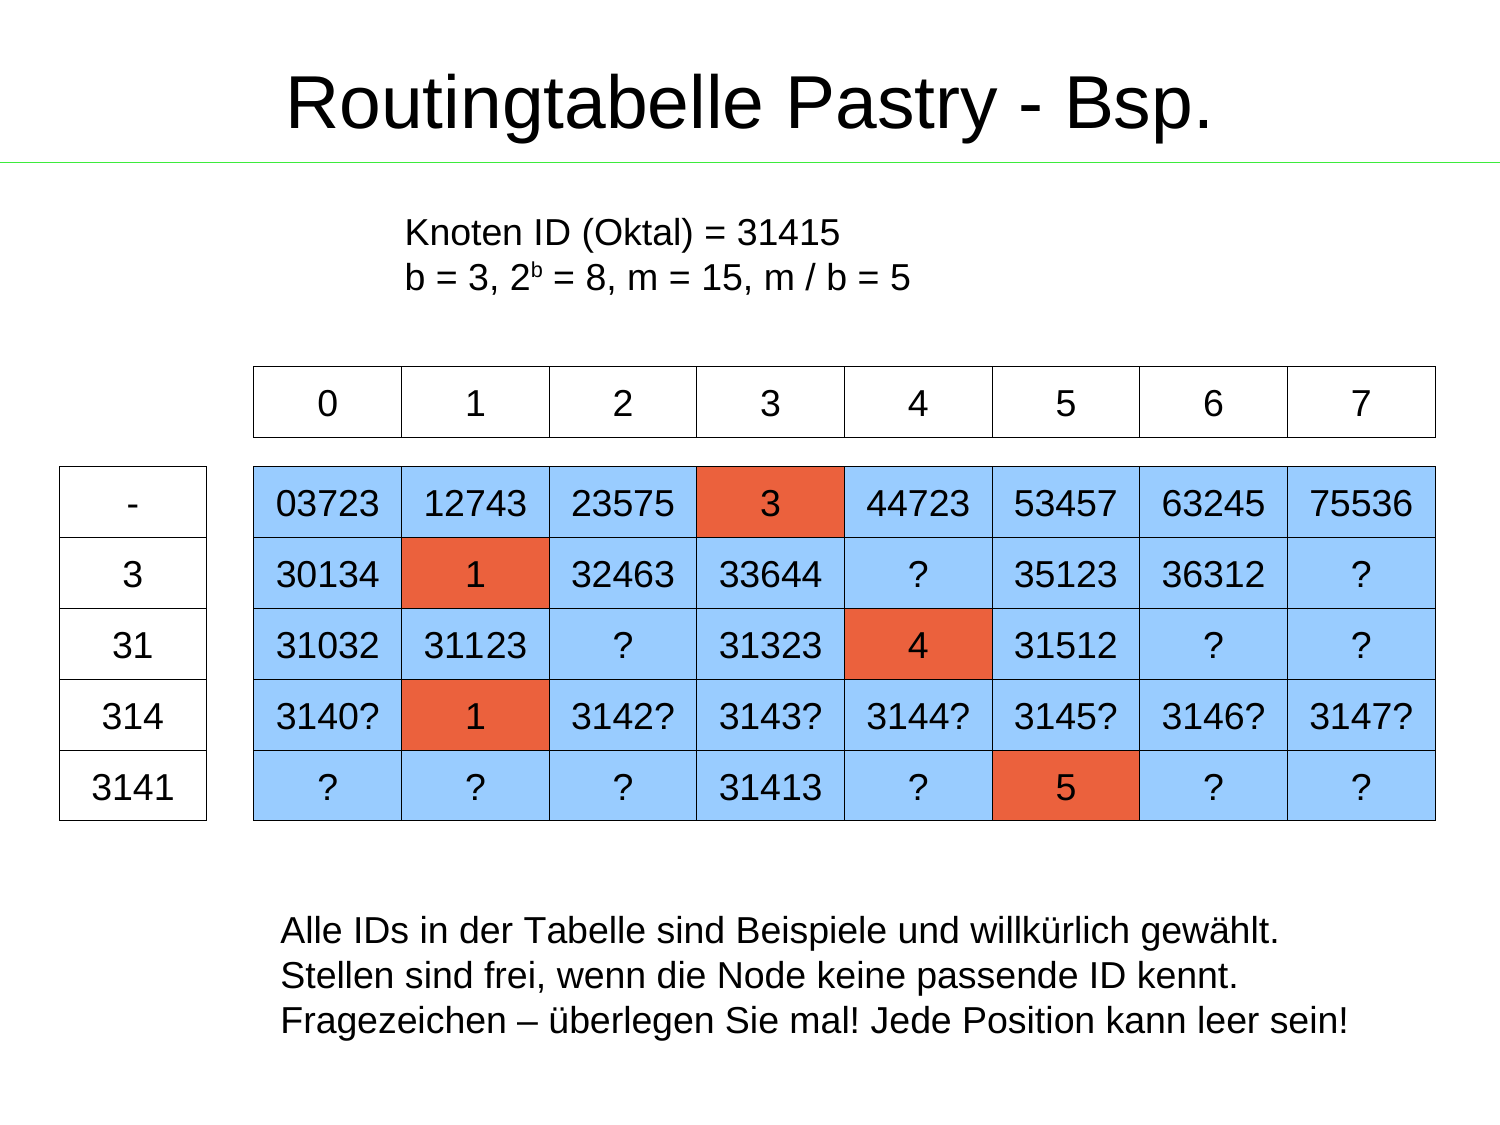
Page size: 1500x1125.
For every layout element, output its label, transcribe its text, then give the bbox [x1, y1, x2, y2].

text_box 0 [253, 366, 401, 438]
text_box 3 [696, 466, 844, 537]
text_box 31 [59, 608, 207, 679]
text_box 31413 [696, 750, 844, 821]
text_box 3143? [696, 679, 844, 750]
text_box 36312 [1139, 537, 1287, 608]
text_box 3 [59, 537, 207, 608]
text_box ? [844, 537, 992, 608]
text_box 6 [1139, 366, 1287, 438]
text_box 31323 [696, 608, 844, 679]
text_box 3145? [992, 679, 1139, 750]
text_box 3144? [844, 679, 992, 750]
text_box 44723 [844, 466, 992, 537]
text_box 1 [401, 366, 549, 438]
text_box 3146? [1139, 679, 1287, 750]
text_box ? [401, 750, 549, 821]
text_box 33644 [696, 537, 844, 608]
text_box Alle IDs in der Tabelle sind Beispiele und willkürlich gewählt. Stellen sind frei, wenn die Node keine passende ID kennt. Fragezeichen – überlegen Sie mal! Jede Position kann leer sein! [265, 899, 1418, 1049]
text_box ? [1287, 537, 1436, 608]
text_box ? [1139, 750, 1287, 821]
text_box ? [549, 608, 696, 679]
text_box 75536 [1287, 466, 1436, 537]
text_box 5 [992, 750, 1139, 821]
text_box ? [253, 750, 401, 821]
text_box 12743 [401, 466, 549, 537]
title Routingtabelle Pastry - Bsp. [75, 57, 1426, 148]
text_box 53457 [992, 466, 1139, 537]
text_box ? [844, 750, 992, 821]
text_box 30134 [253, 537, 401, 608]
text_box 314 [59, 679, 207, 750]
text_box Knoten ID (Oktal) = 31415 b = 3, 2b = 8, m = 15, m / b = 5 [389, 200, 1069, 306]
text_box - [59, 466, 207, 537]
text_box ? [1287, 608, 1436, 679]
text_box 5 [992, 366, 1139, 438]
text_box 1 [401, 679, 549, 750]
text_box 63245 [1139, 466, 1287, 537]
text_box 3 [696, 366, 844, 438]
text_box 3147? [1287, 679, 1436, 750]
text_box 3141 [59, 750, 207, 821]
text_box 31123 [401, 608, 549, 679]
text_box 35123 [992, 537, 1139, 608]
text_box 3140? [253, 679, 401, 750]
text_box 2 [549, 366, 696, 438]
text_box 32463 [549, 537, 696, 608]
text_box 03723 [253, 466, 401, 537]
text_box 4 [844, 608, 992, 679]
text_box 4 [844, 366, 992, 438]
text_box 23575 [549, 466, 696, 537]
text_box 3142? [549, 679, 696, 750]
text_box 7 [1287, 366, 1436, 438]
text_box 31032 [253, 608, 401, 679]
text_box 1 [401, 537, 549, 608]
text_box ? [1139, 608, 1287, 679]
text_box ? [1287, 750, 1436, 821]
text_box ? [549, 750, 696, 821]
text_box 31512 [992, 608, 1139, 679]
